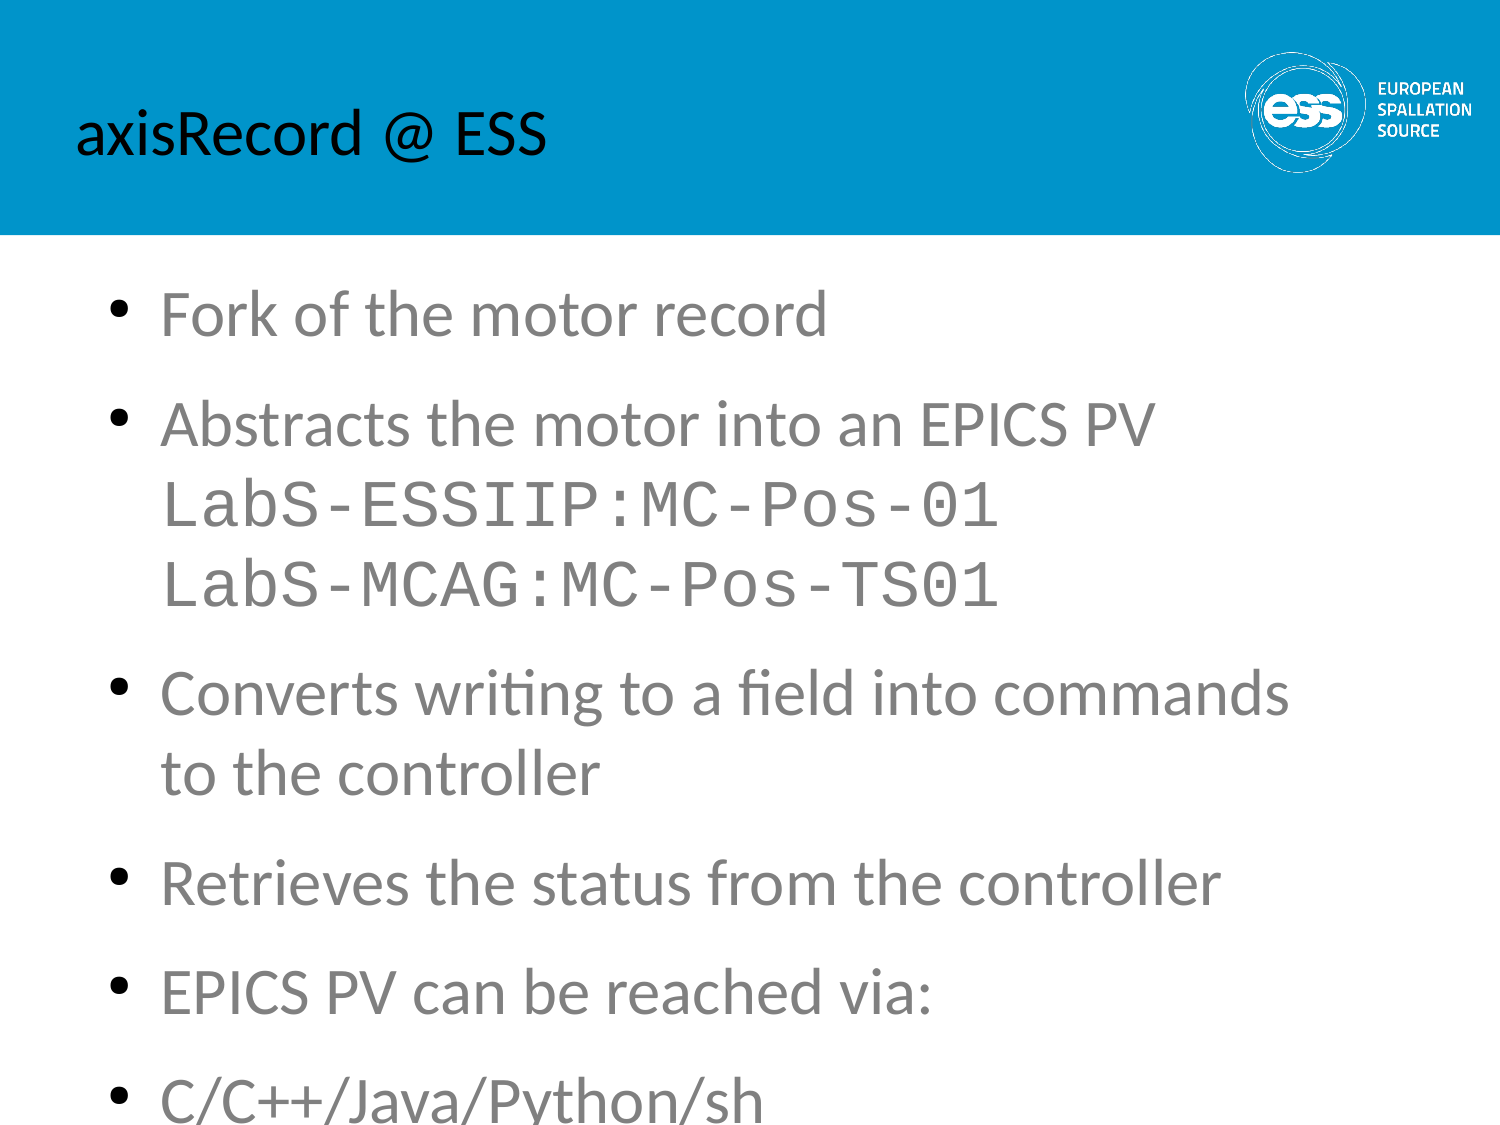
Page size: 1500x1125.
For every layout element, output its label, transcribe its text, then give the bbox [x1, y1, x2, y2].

picture [1422, 125, 1428, 134]
picture [1409, 104, 1415, 115]
picture [1418, 104, 1423, 115]
picture [1389, 104, 1393, 115]
picture [1432, 125, 1438, 136]
picture [1379, 83, 1385, 94]
picture [1400, 83, 1407, 94]
picture [1443, 86, 1450, 93]
picture [1423, 83, 1430, 94]
title axisRecord @ ESS [75, 45, 1247, 233]
picture [1398, 109, 1406, 115]
picture [1454, 83, 1458, 94]
list Fork of the motor record Abstracts the motor into an EPICS PV LabS-ESSIIP:MC-Pos-01 LabS-MCAG:MC-Pos-TS01 Converts writing to a field into commands to the controller Retrieves the status from the controller EPICS PV can be reached via: C/C++/Java/Python/sh [75, 262, 1426, 1005]
picture [1264, 94, 1342, 127]
picture [1436, 104, 1444, 115]
